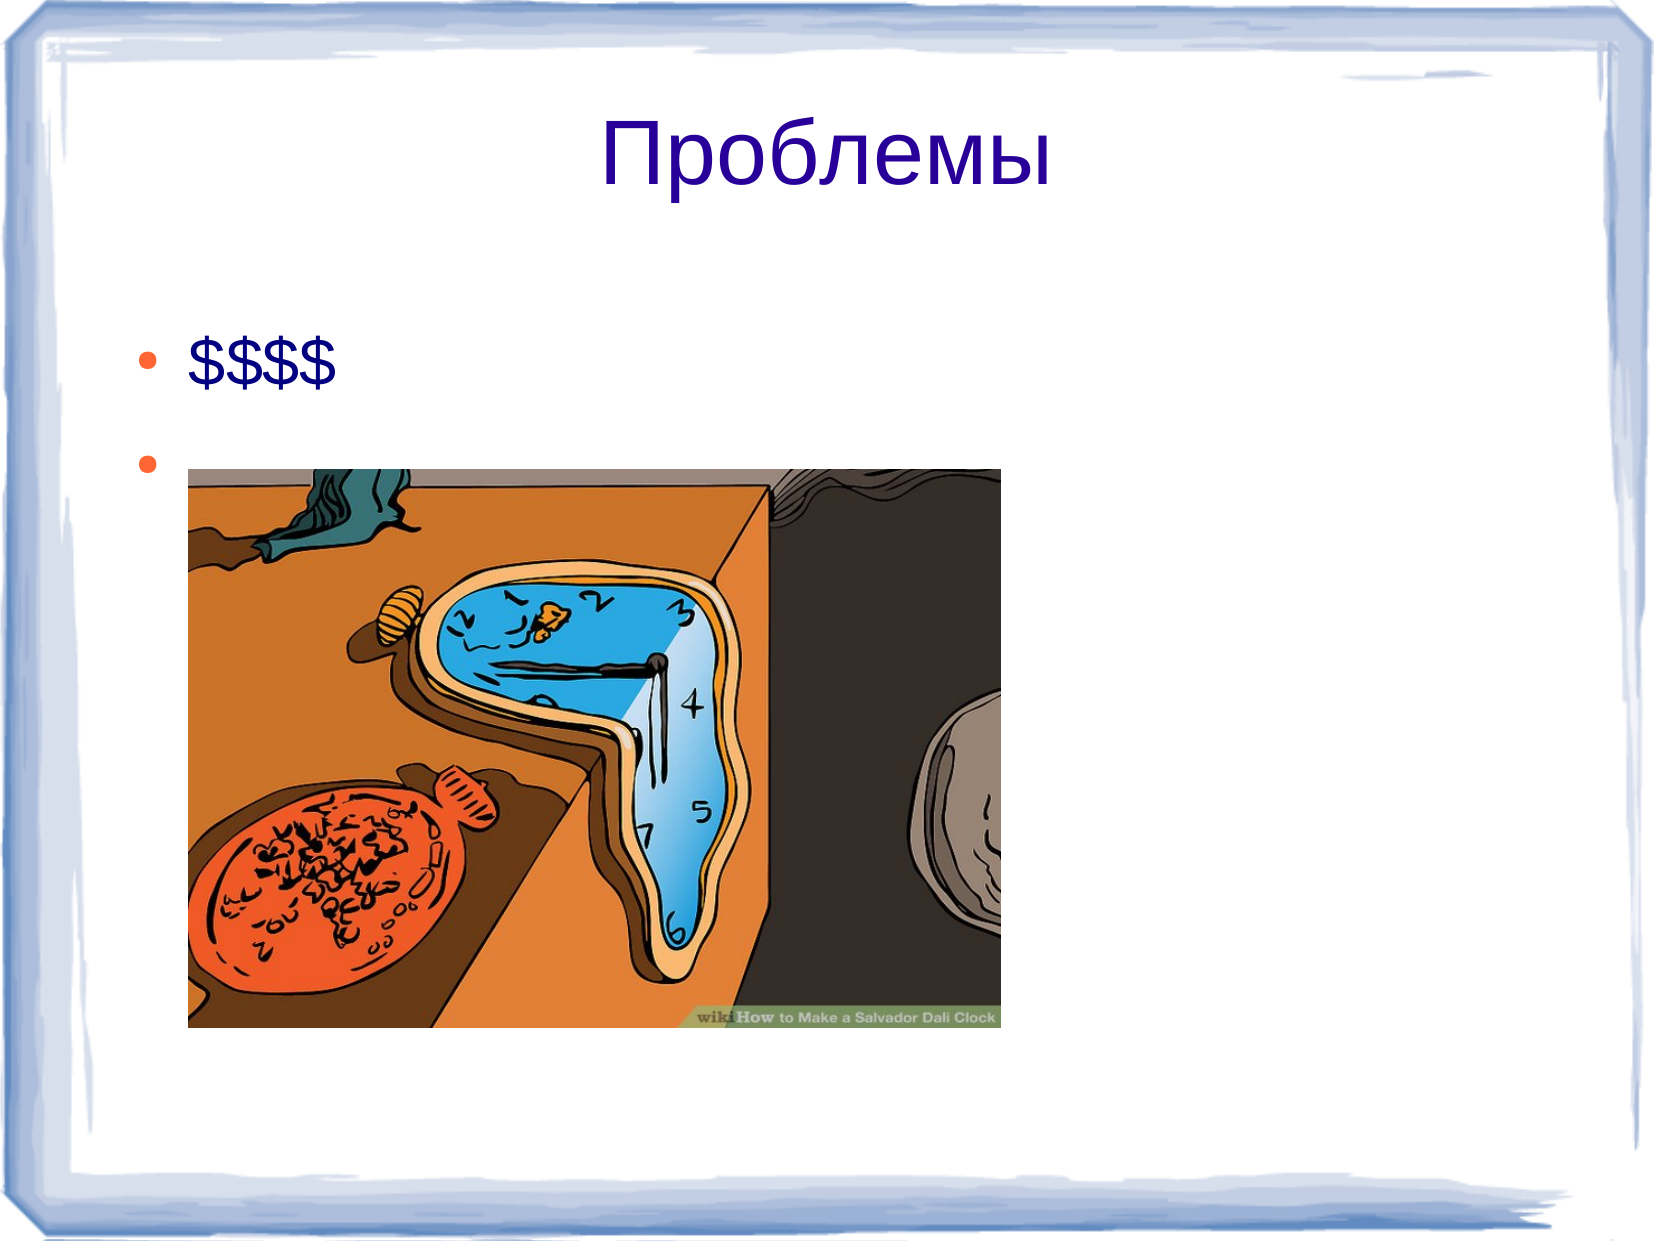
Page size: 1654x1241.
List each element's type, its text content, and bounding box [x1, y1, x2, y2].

picture [0, 0, 1654, 1241]
list $$$$ [118, 324, 1571, 1004]
title Проблемы [82, 49, 1571, 257]
